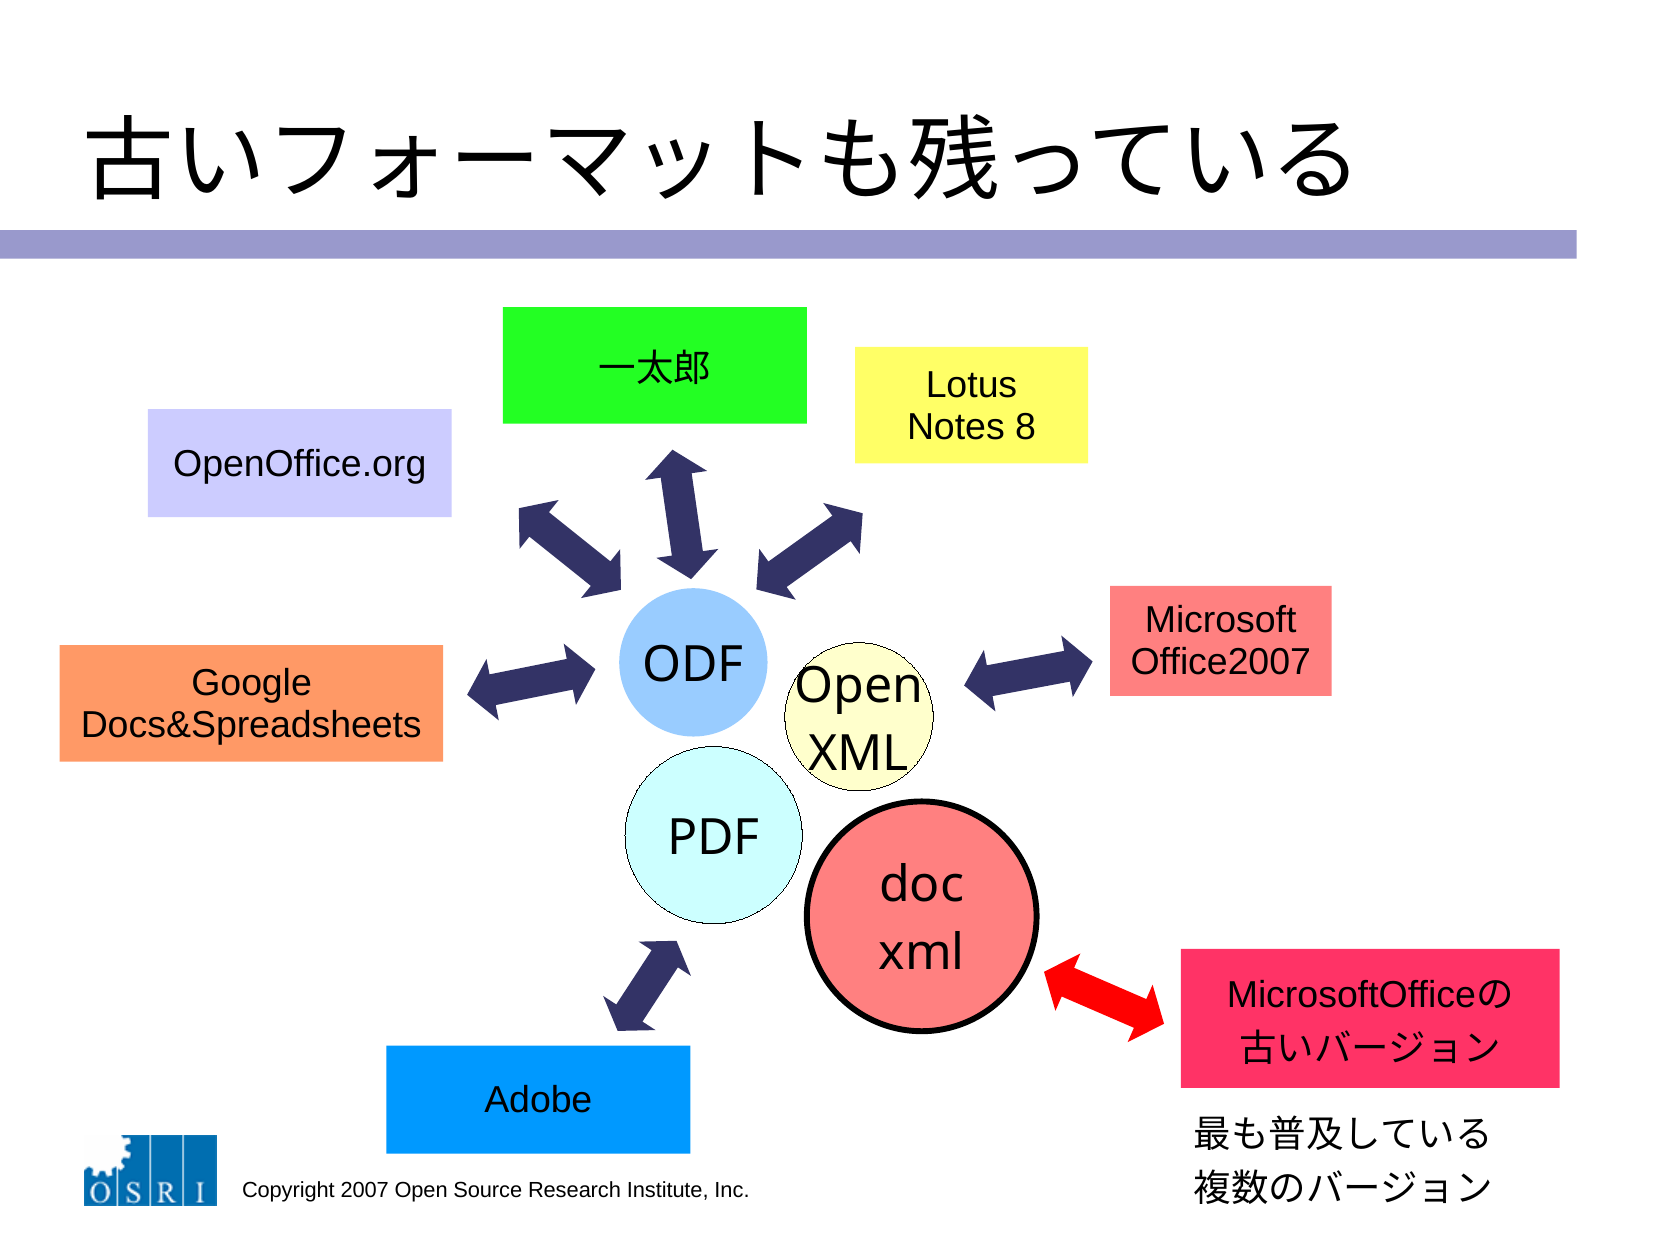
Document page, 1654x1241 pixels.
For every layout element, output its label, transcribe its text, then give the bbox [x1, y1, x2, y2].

text_box 一太郎 [502, 307, 807, 424]
text_box [518, 500, 621, 599]
text_box PDF [624, 746, 803, 924]
text_box doc xml [806, 801, 1037, 1032]
text_box [645, 449, 719, 580]
text_box Lotus Notes 8 [855, 346, 1089, 464]
picture [84, 1135, 217, 1206]
text_box Google Docs&Spreadsheets [59, 645, 444, 762]
text_box [1044, 953, 1165, 1043]
text_box Adobe [386, 1045, 691, 1154]
text_box OpenOffice.org [147, 409, 452, 518]
text_box MicrosoftOfficeの 古いバージョン [1180, 948, 1560, 1088]
text_box [603, 940, 691, 1031]
text_box 最も普及している 複数のバージョン [1178, 1096, 1498, 1192]
text_box Open XML [784, 642, 934, 791]
text_box [756, 502, 863, 600]
text_box Microsoft Office2007 [1110, 585, 1332, 696]
text_box [467, 643, 596, 721]
text_box ODF [619, 588, 768, 737]
title 古いフォーマットも残っている [82, 56, 1571, 250]
text_box [964, 635, 1093, 712]
